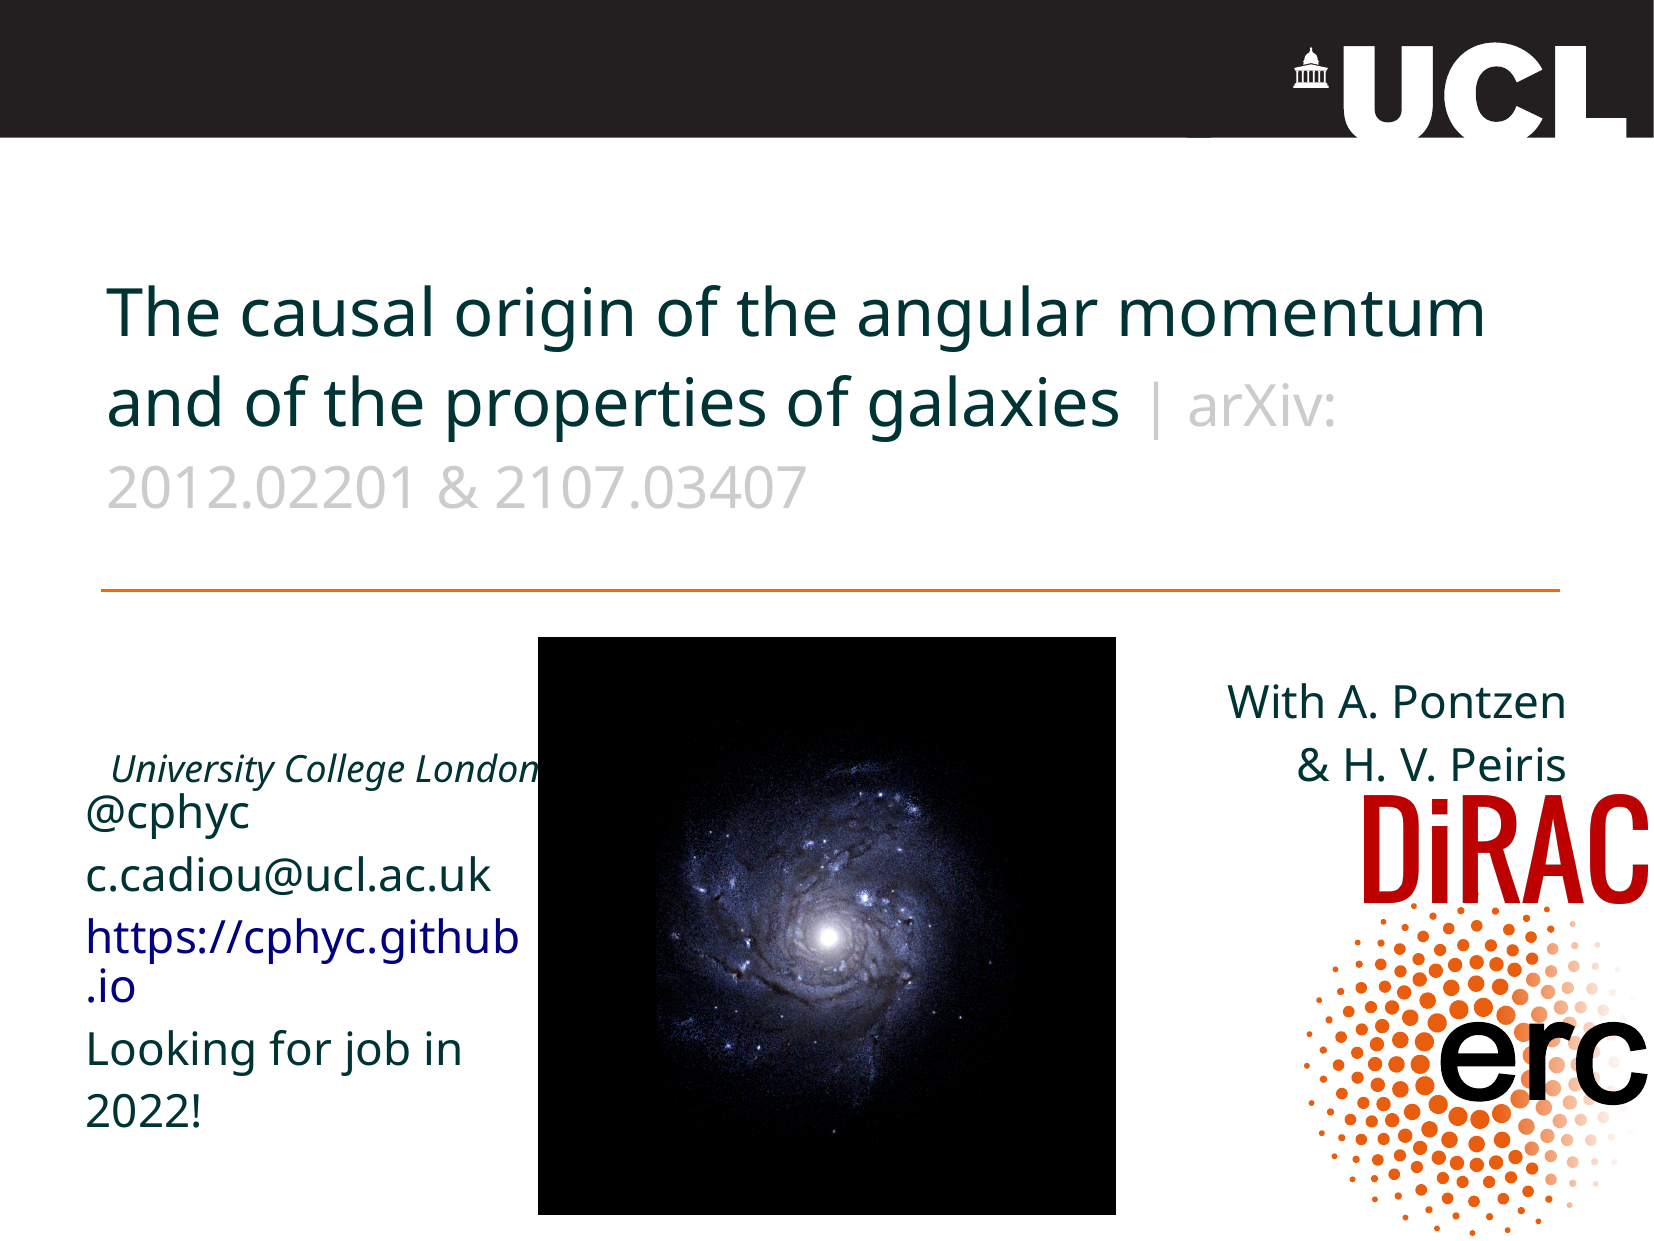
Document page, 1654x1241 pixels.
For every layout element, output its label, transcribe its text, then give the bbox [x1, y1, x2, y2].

text_box With A. Pontzen & H. V. Peiris [1181, 672, 1583, 792]
picture [1364, 794, 1648, 904]
text_box @cphyc c.cadiou@ucl.ac.uk https://cphyc.github.io Looking for job in 2022! [70, 823, 544, 1048]
title The causal origin of the angular momentum and of the properties of galaxies | arXiv: 2012.02201 & 2107.03407 [106, 271, 1595, 526]
picture [538, 637, 1116, 1215]
